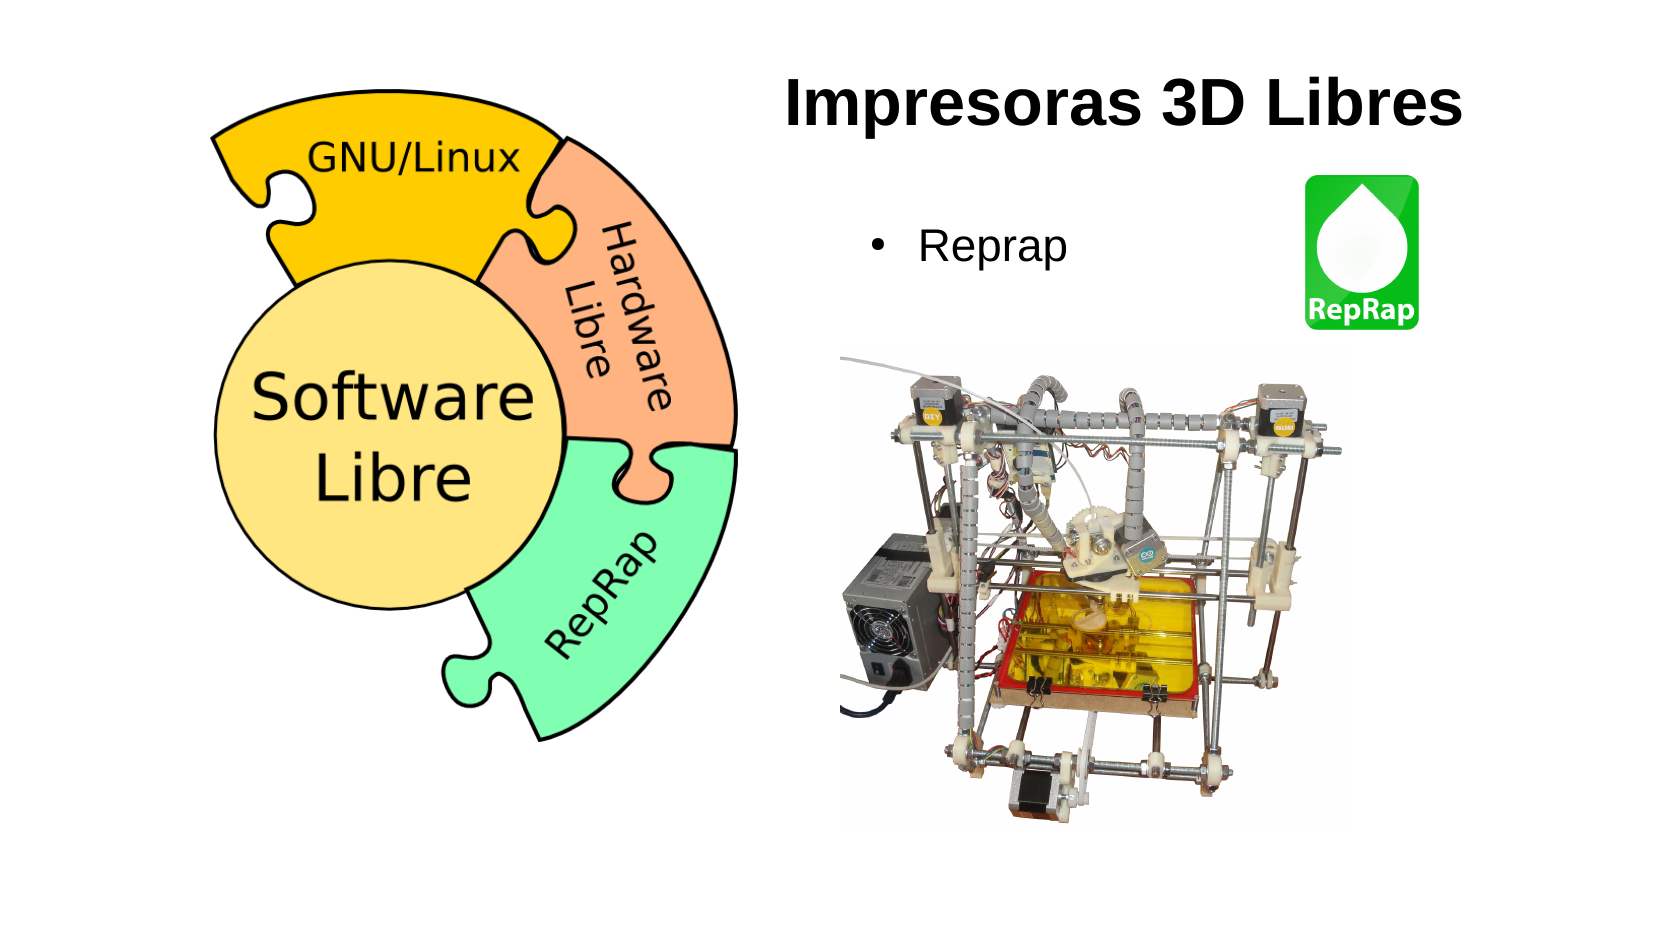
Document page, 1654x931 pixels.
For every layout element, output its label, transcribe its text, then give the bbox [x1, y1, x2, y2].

picture [1305, 175, 1419, 331]
picture [840, 344, 1349, 832]
text_box Reprap [855, 212, 1276, 331]
title Impresoras 3D Libres [675, 24, 1576, 181]
picture [210, 89, 738, 742]
